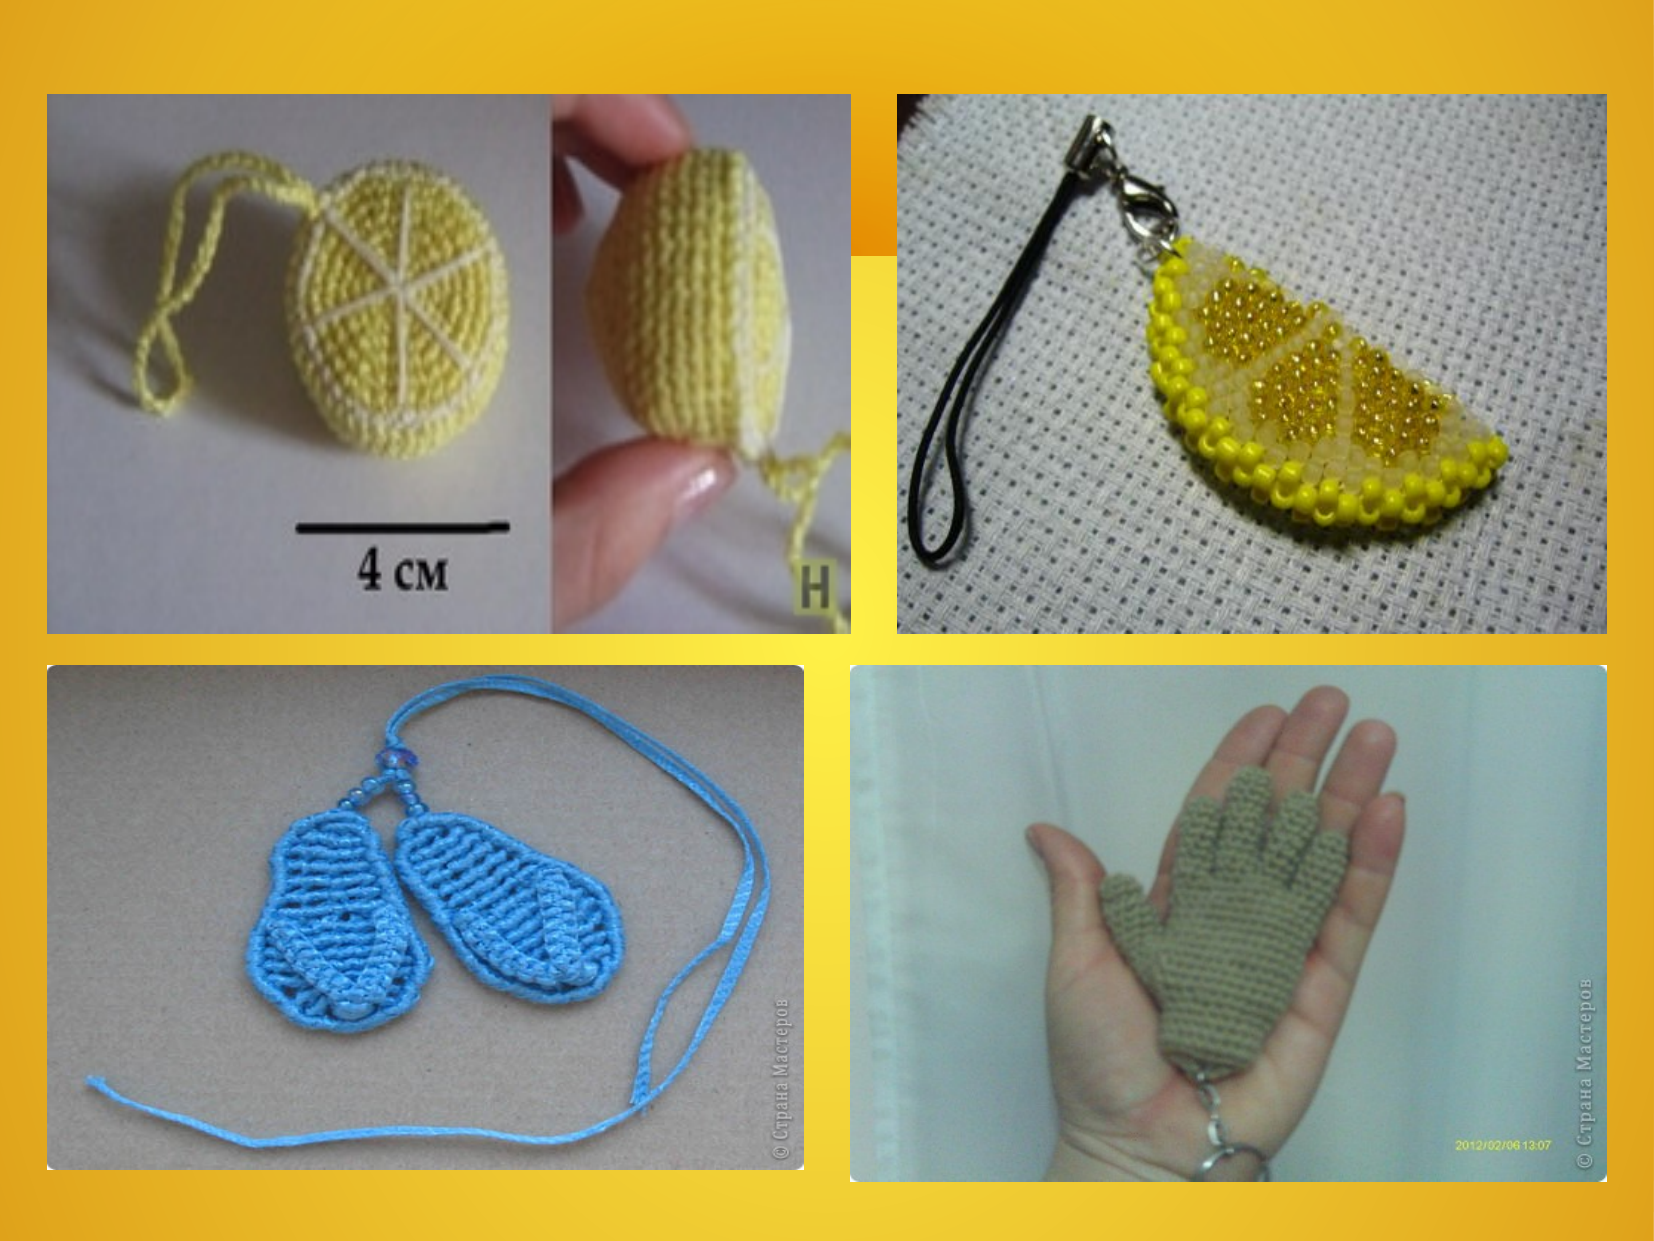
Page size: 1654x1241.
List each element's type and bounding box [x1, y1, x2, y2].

picture [47, 94, 851, 634]
picture [897, 94, 1607, 634]
picture [47, 665, 804, 1170]
picture [850, 665, 1607, 1182]
